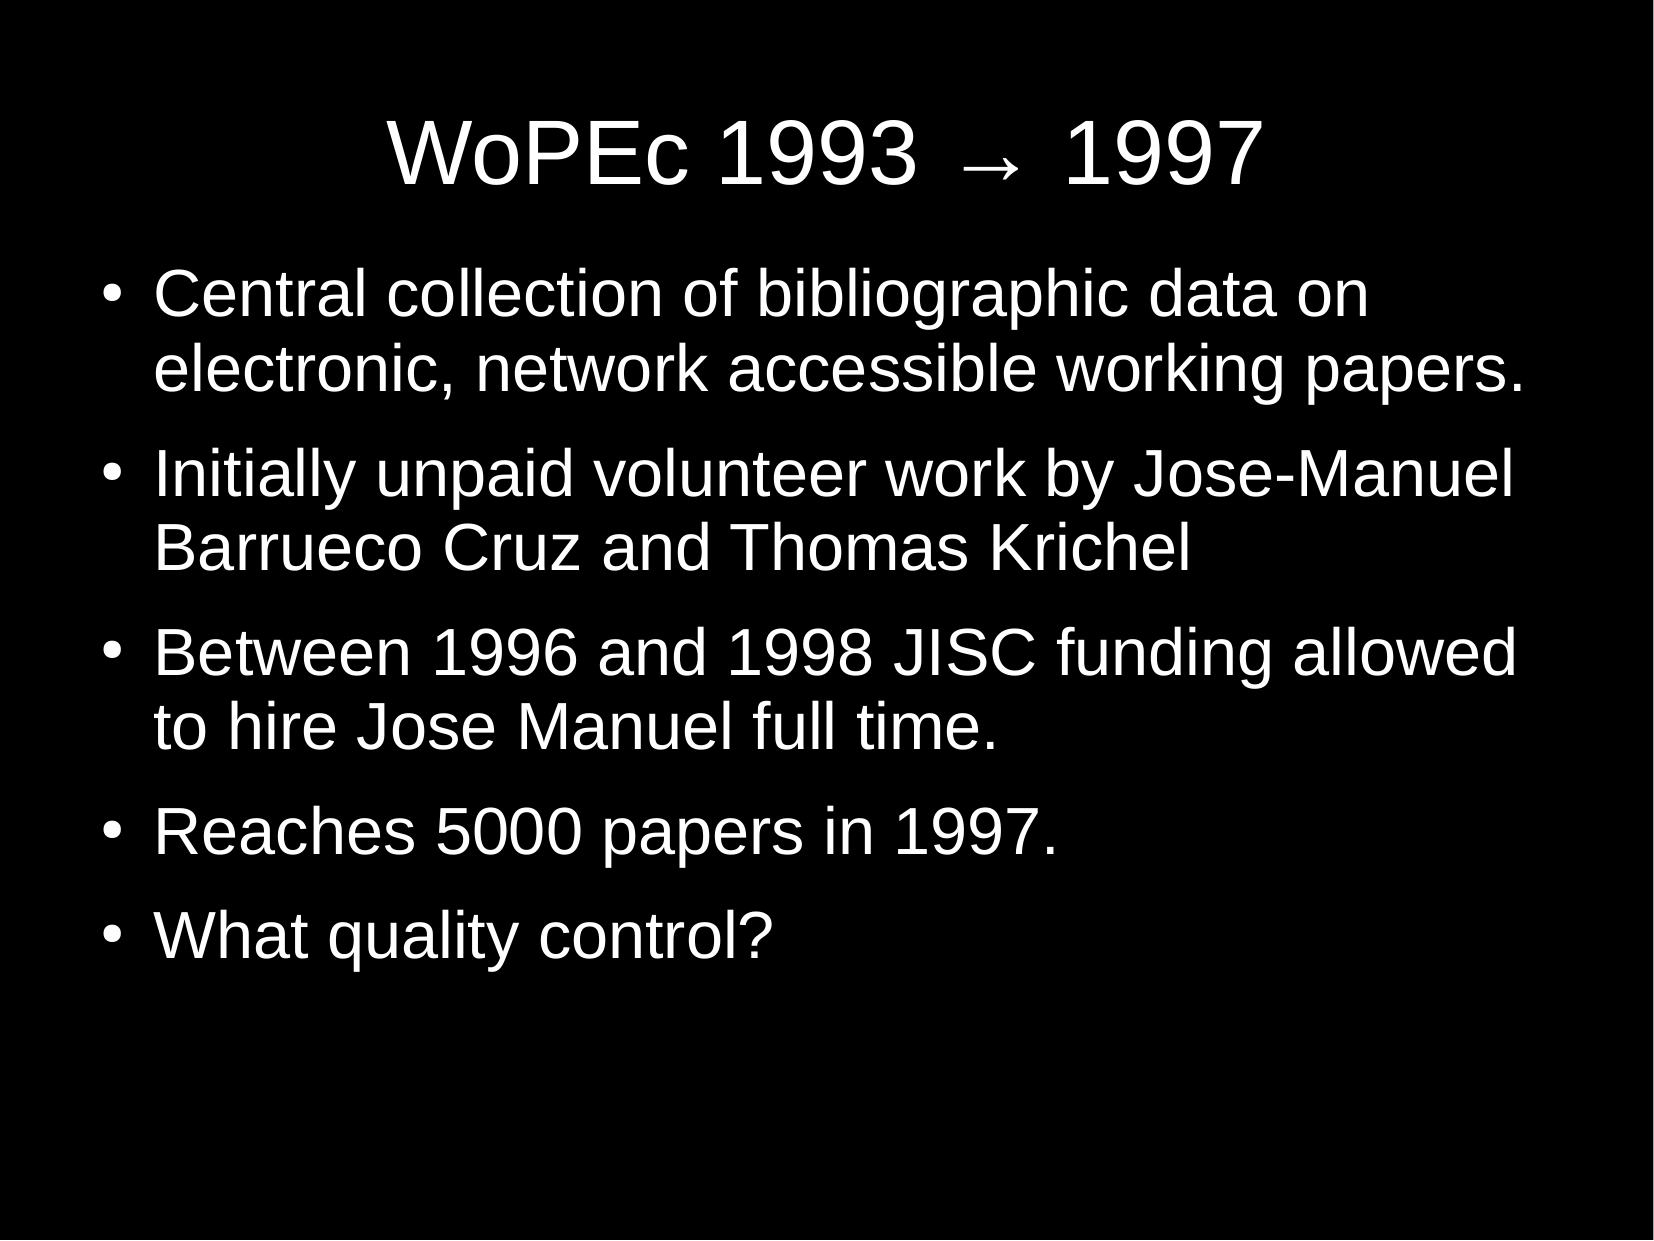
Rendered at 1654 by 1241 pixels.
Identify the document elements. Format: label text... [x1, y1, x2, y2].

list Central collection of bibliographic data on electronic, network accessible working papers. Initially unpaid volunteer work by Jose-Manuel Barrueco Cruz and Thomas Krichel Between 1996 and 1998 JISC funding allowed to hire Jose Manuel full time. Reaches 5000 papers in 1997. What quality control? [82, 256, 1571, 1182]
title WoPEc 1993 → 1997 [82, 49, 1571, 256]
